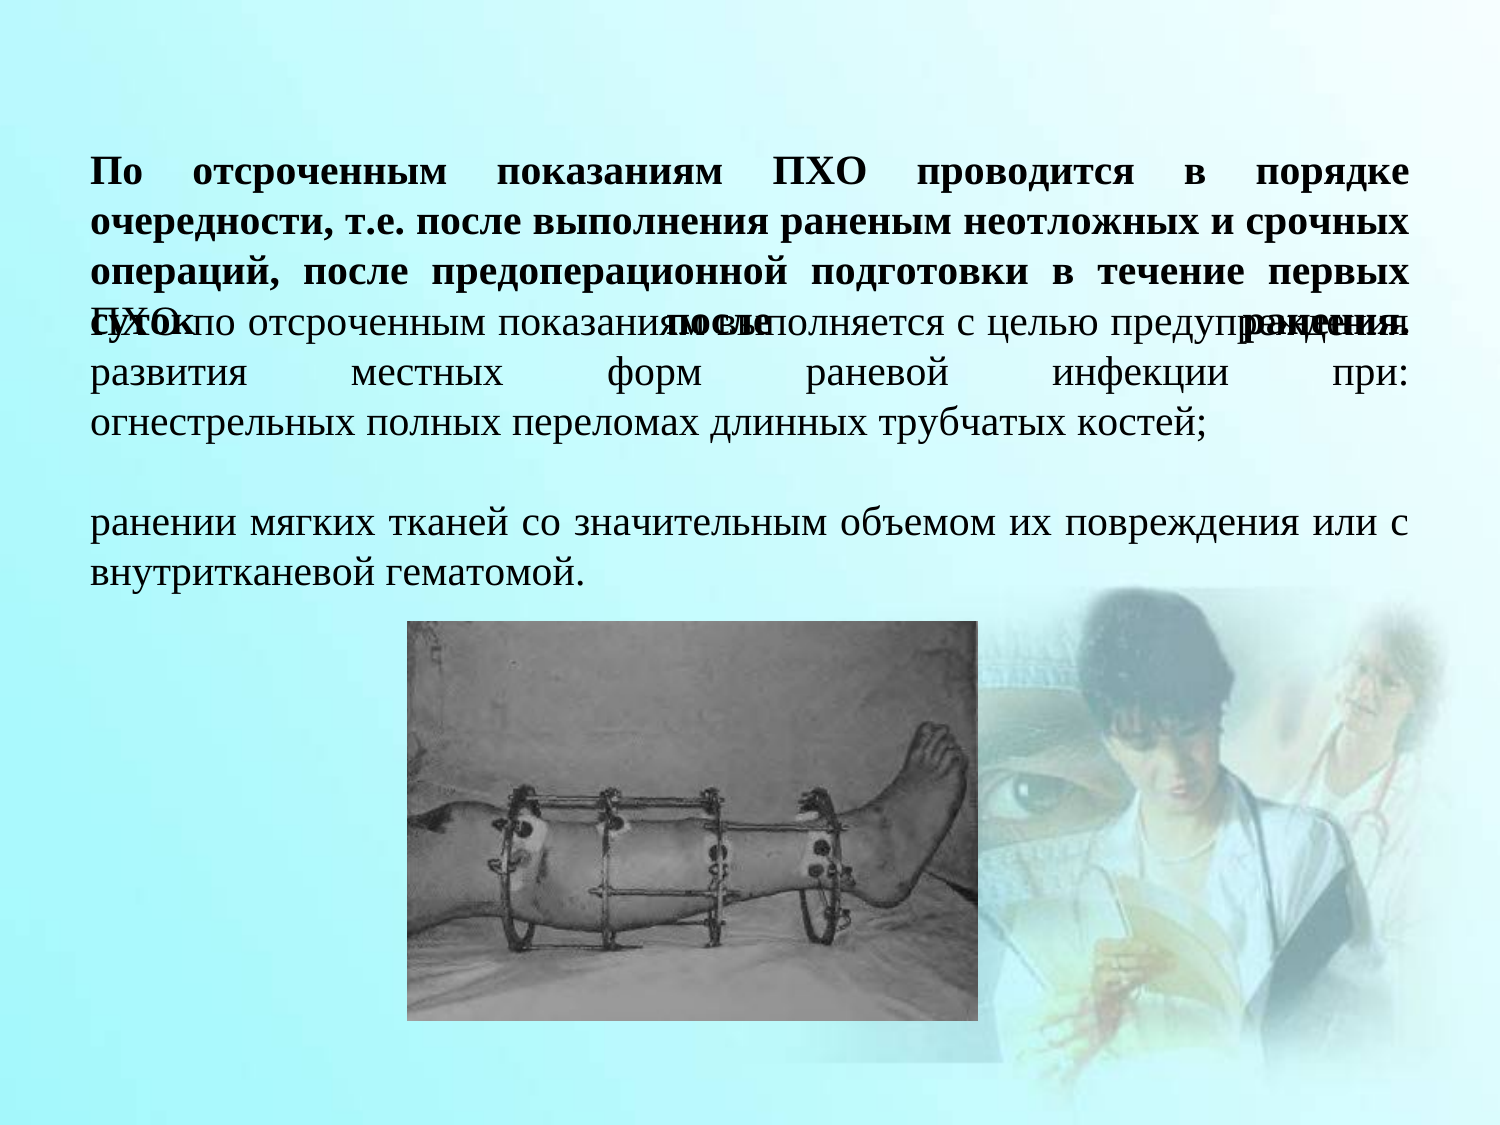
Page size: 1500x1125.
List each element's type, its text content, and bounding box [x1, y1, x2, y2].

picture [407, 621, 978, 1021]
list ПХО по отсроченным показаниям выполняется с целью предупреждения развития местных форм раневой инфекции при: огнестрельных полных переломах длинных трубчатых костей; ранении мягких тканей со значительным объемом их повреждения или с внутритканевой гематомой. [75, 286, 1426, 669]
title По отсроченным показаниям ПХО проводится в порядке очередности, т.е. после выполнения раненым неотложных и срочных операций, после предоперационной подготовки в течение первых суток после ранения. [75, 45, 1426, 233]
